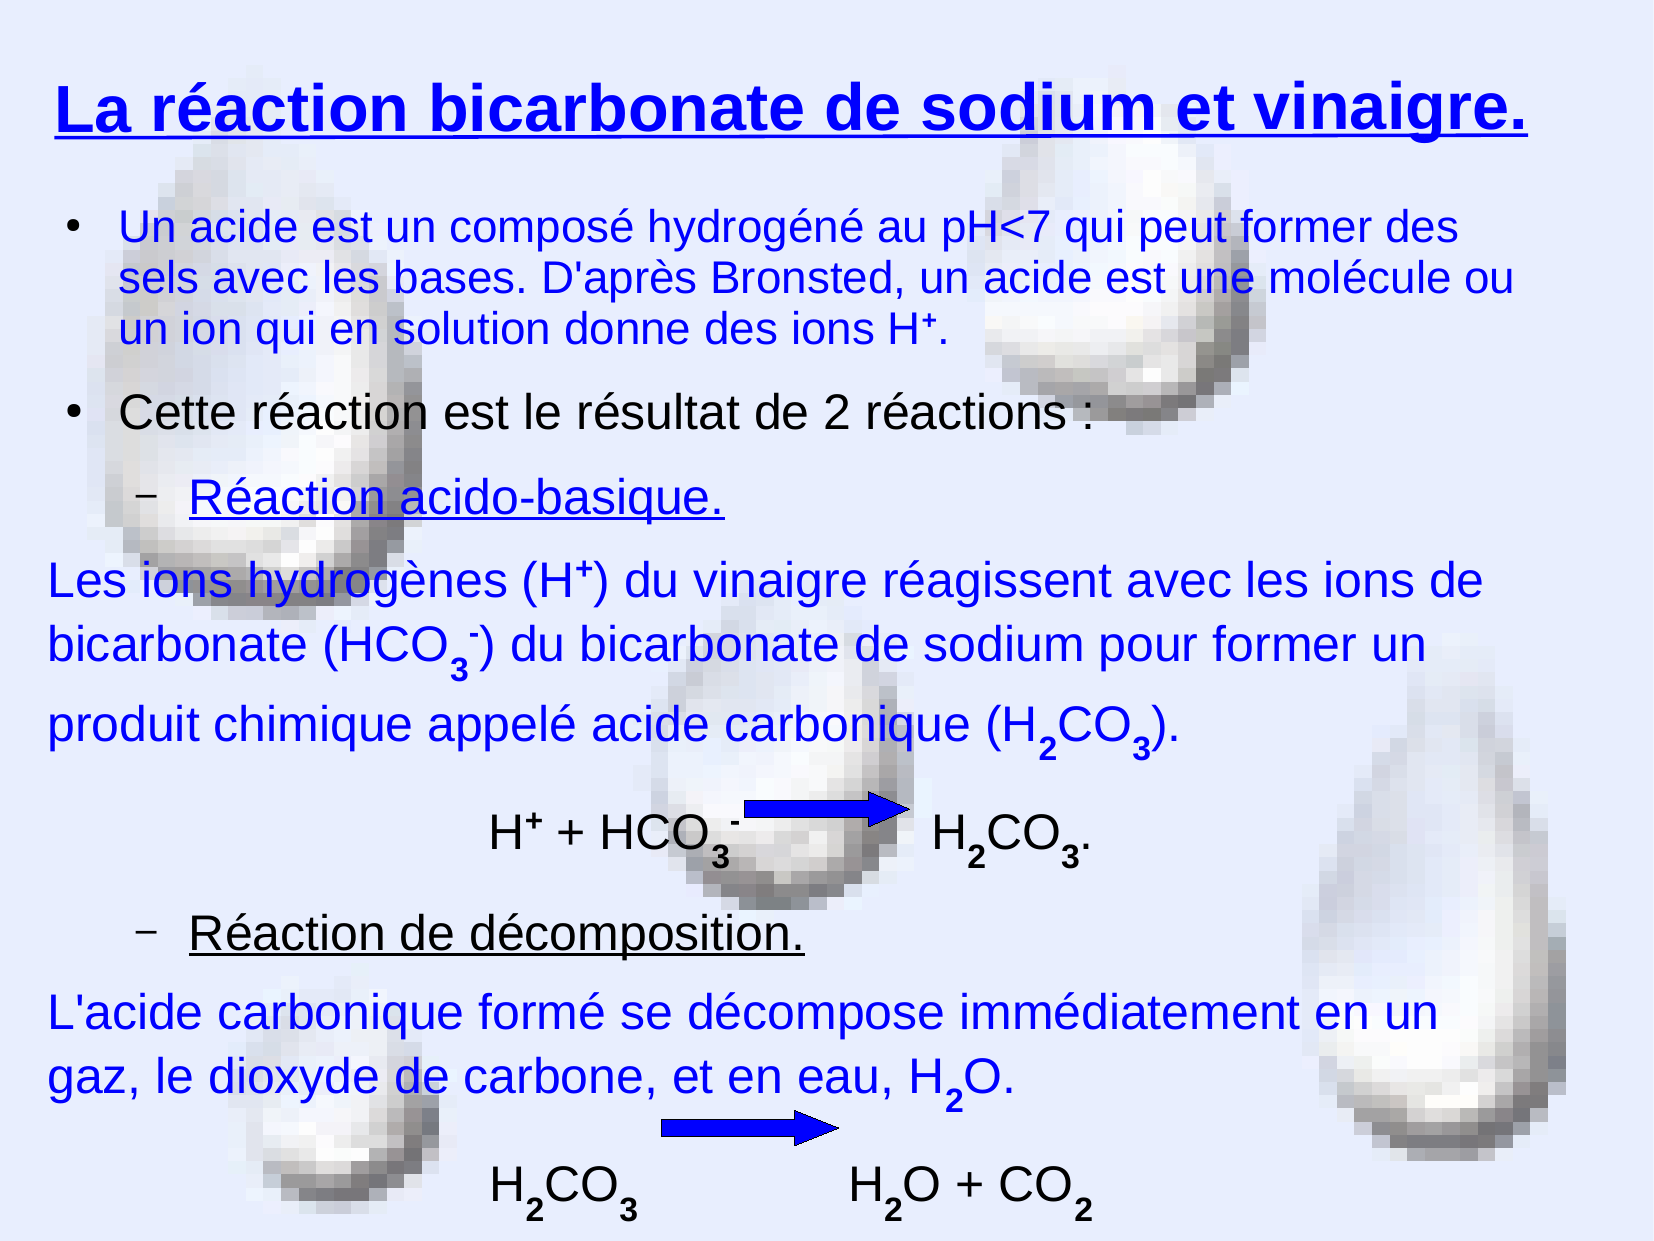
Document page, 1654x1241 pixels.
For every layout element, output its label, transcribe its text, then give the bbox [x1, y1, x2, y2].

text_box [661, 1110, 839, 1146]
list Un acide est un composé hydrogéné au pH<7 qui peut former des sels avec les bases. D'après Bronsted, un acide est une molécule ou un ion qui en solution donne des ions H+. Cette réaction est le résultat de 2 réactions : Réaction acido-basique. Les ions hydrogènes (H+) du vinaigre réagissent avec les ions de bicarbonate (HCO3-) du bicarbonate de sodium pour former un produit chimique appelé acide carbonique (H2CO3). H+ + HCO3- H2CO3. Réaction de décomposition. L'acide carbonique formé se décompose immédiatement en un gaz, le dioxyde de carbone, et en eau, H2O. H2CO3 H2O + CO2 [47, 200, 1536, 1238]
title La réaction bicarbonate de sodium et vinaigre. [46, 23, 1536, 191]
picture [0, 0, 1654, 1241]
text_box [744, 791, 910, 827]
